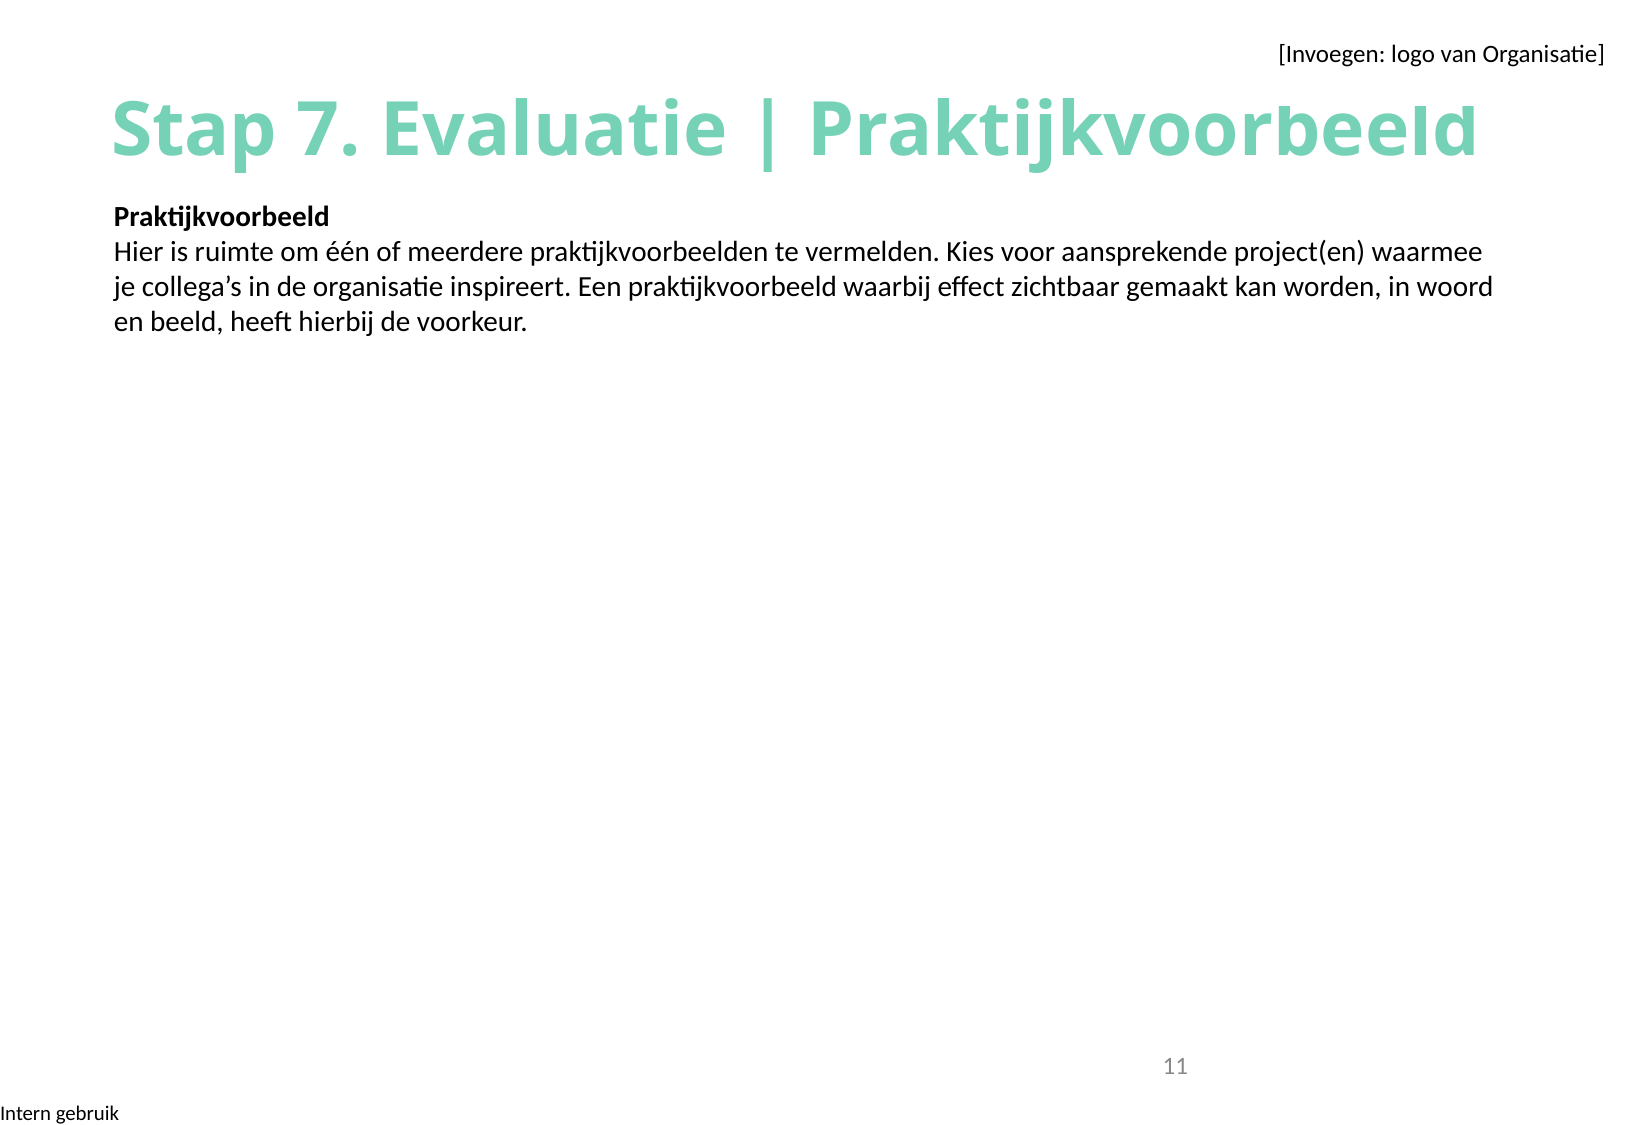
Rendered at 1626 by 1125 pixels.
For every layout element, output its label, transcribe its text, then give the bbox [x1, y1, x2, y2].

text_box 11 [1147, 1034, 1514, 1095]
text_box [Invoegen: logo van Organisatie] [1259, 0, 1625, 106]
text_box Stap 7. Evaluatie | Praktijkvoorbeeld [98, 28, 1613, 179]
text_box Praktijkvoorbeeld Hier is ruimte om één of meerdere praktijkvoorbeelden te vermelden. Kies voor aansprekende project(en) waarmee je collega’s in de organisatie inspireert. Een praktijkvoorbeeld waarbij effect zichtbaar gemaakt kan worden, in woord en beeld, heeft hierbij de voorkeur. [99, 190, 1516, 366]
